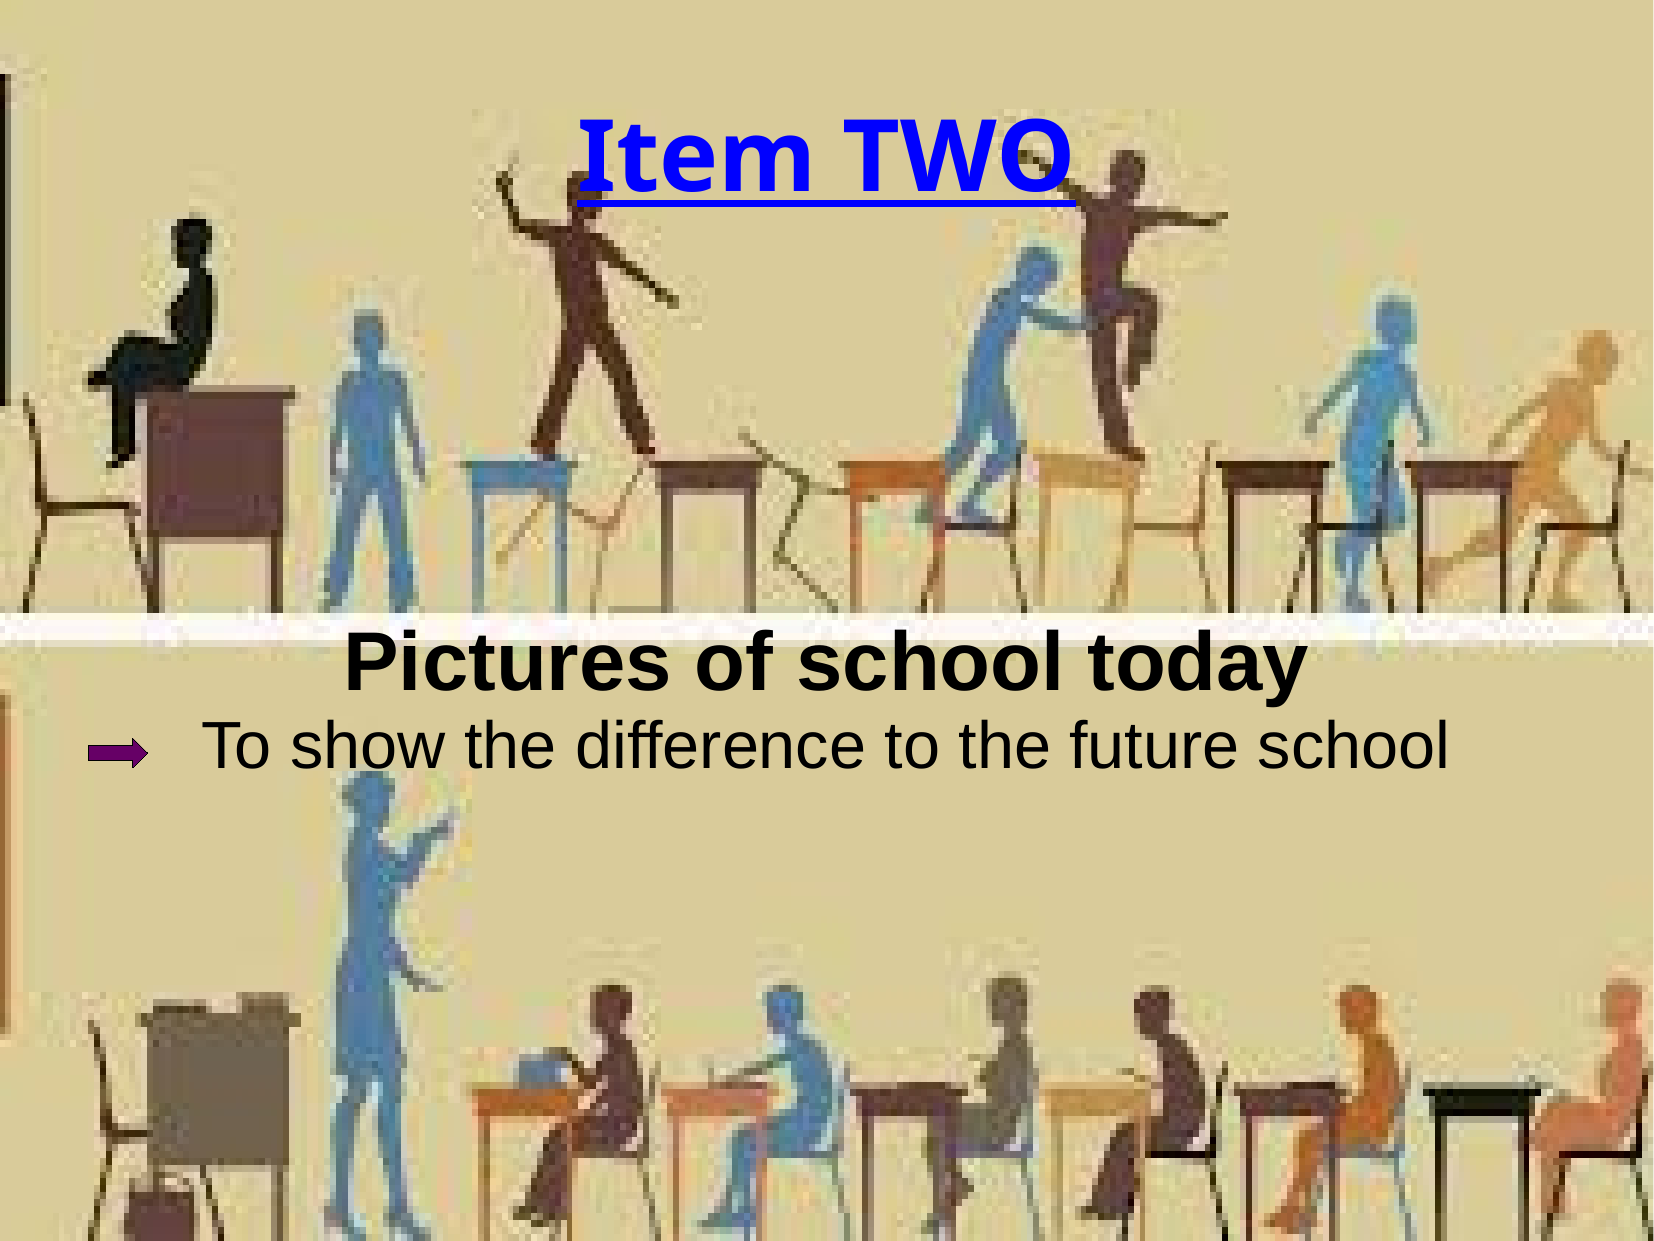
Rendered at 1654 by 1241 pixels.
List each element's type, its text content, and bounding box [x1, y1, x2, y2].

title Item TWO [82, 49, 1571, 257]
text_box [88, 738, 148, 768]
picture [0, 0, 1654, 1241]
subtitle Pictures of school today To show the difference to the future school [82, 290, 1571, 1109]
